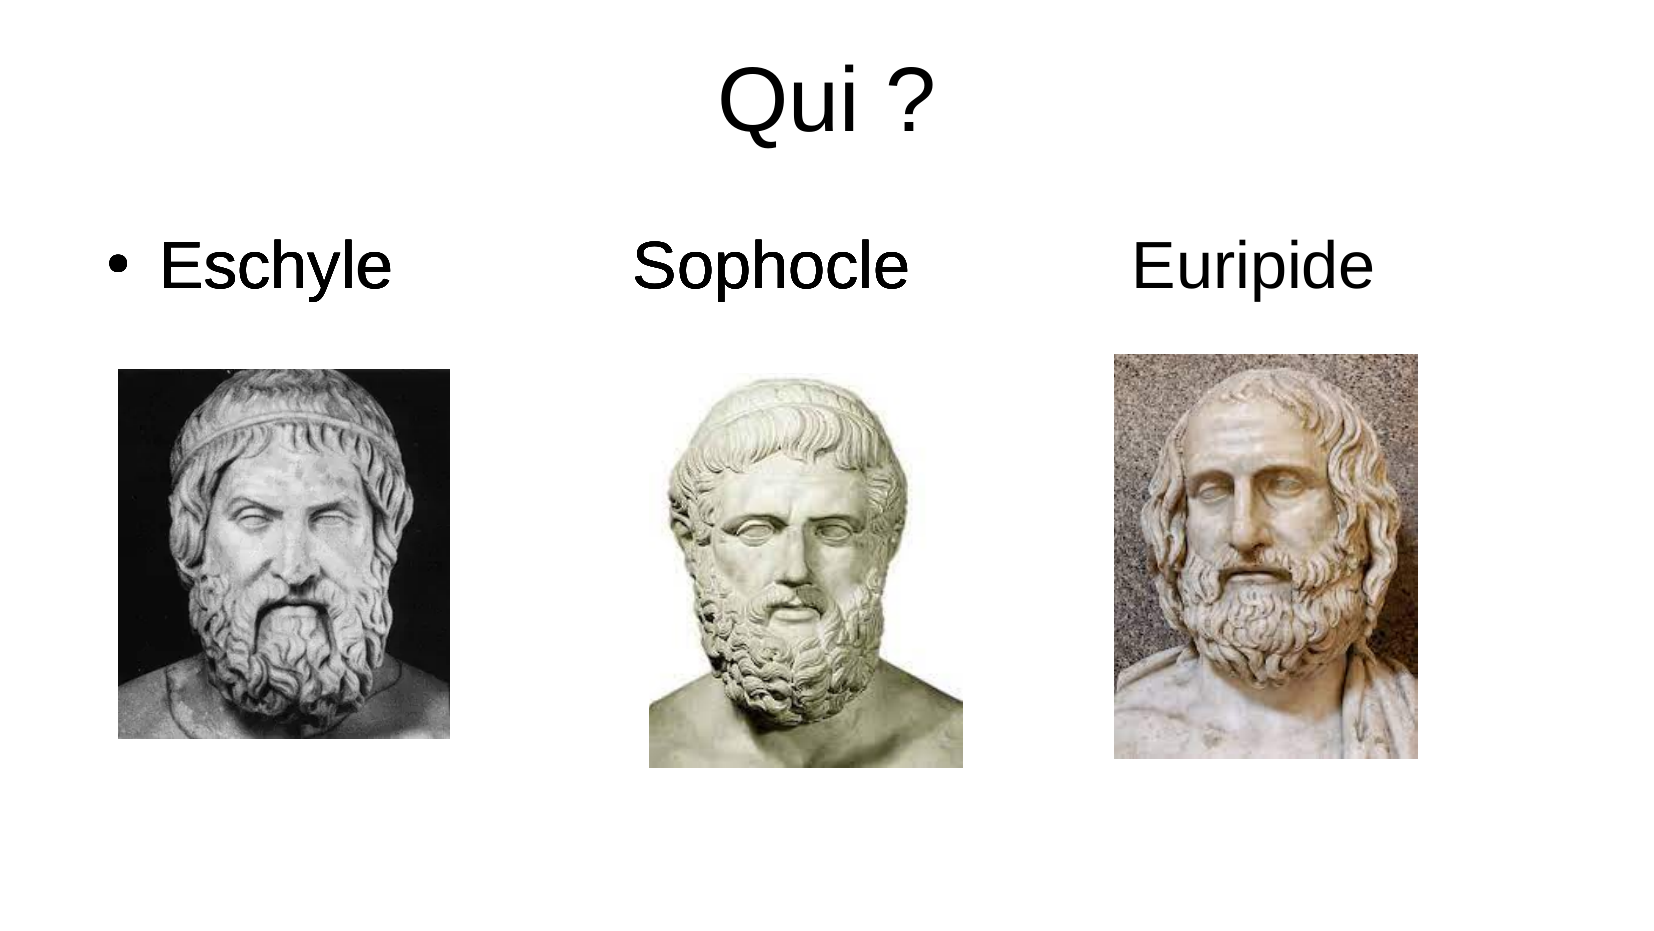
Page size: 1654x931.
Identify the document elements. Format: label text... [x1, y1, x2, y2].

picture [649, 373, 963, 768]
list Eschyle Sophocle Euripide [88, 228, 1577, 768]
title Qui ? [82, 21, 1571, 178]
picture [1114, 354, 1418, 759]
